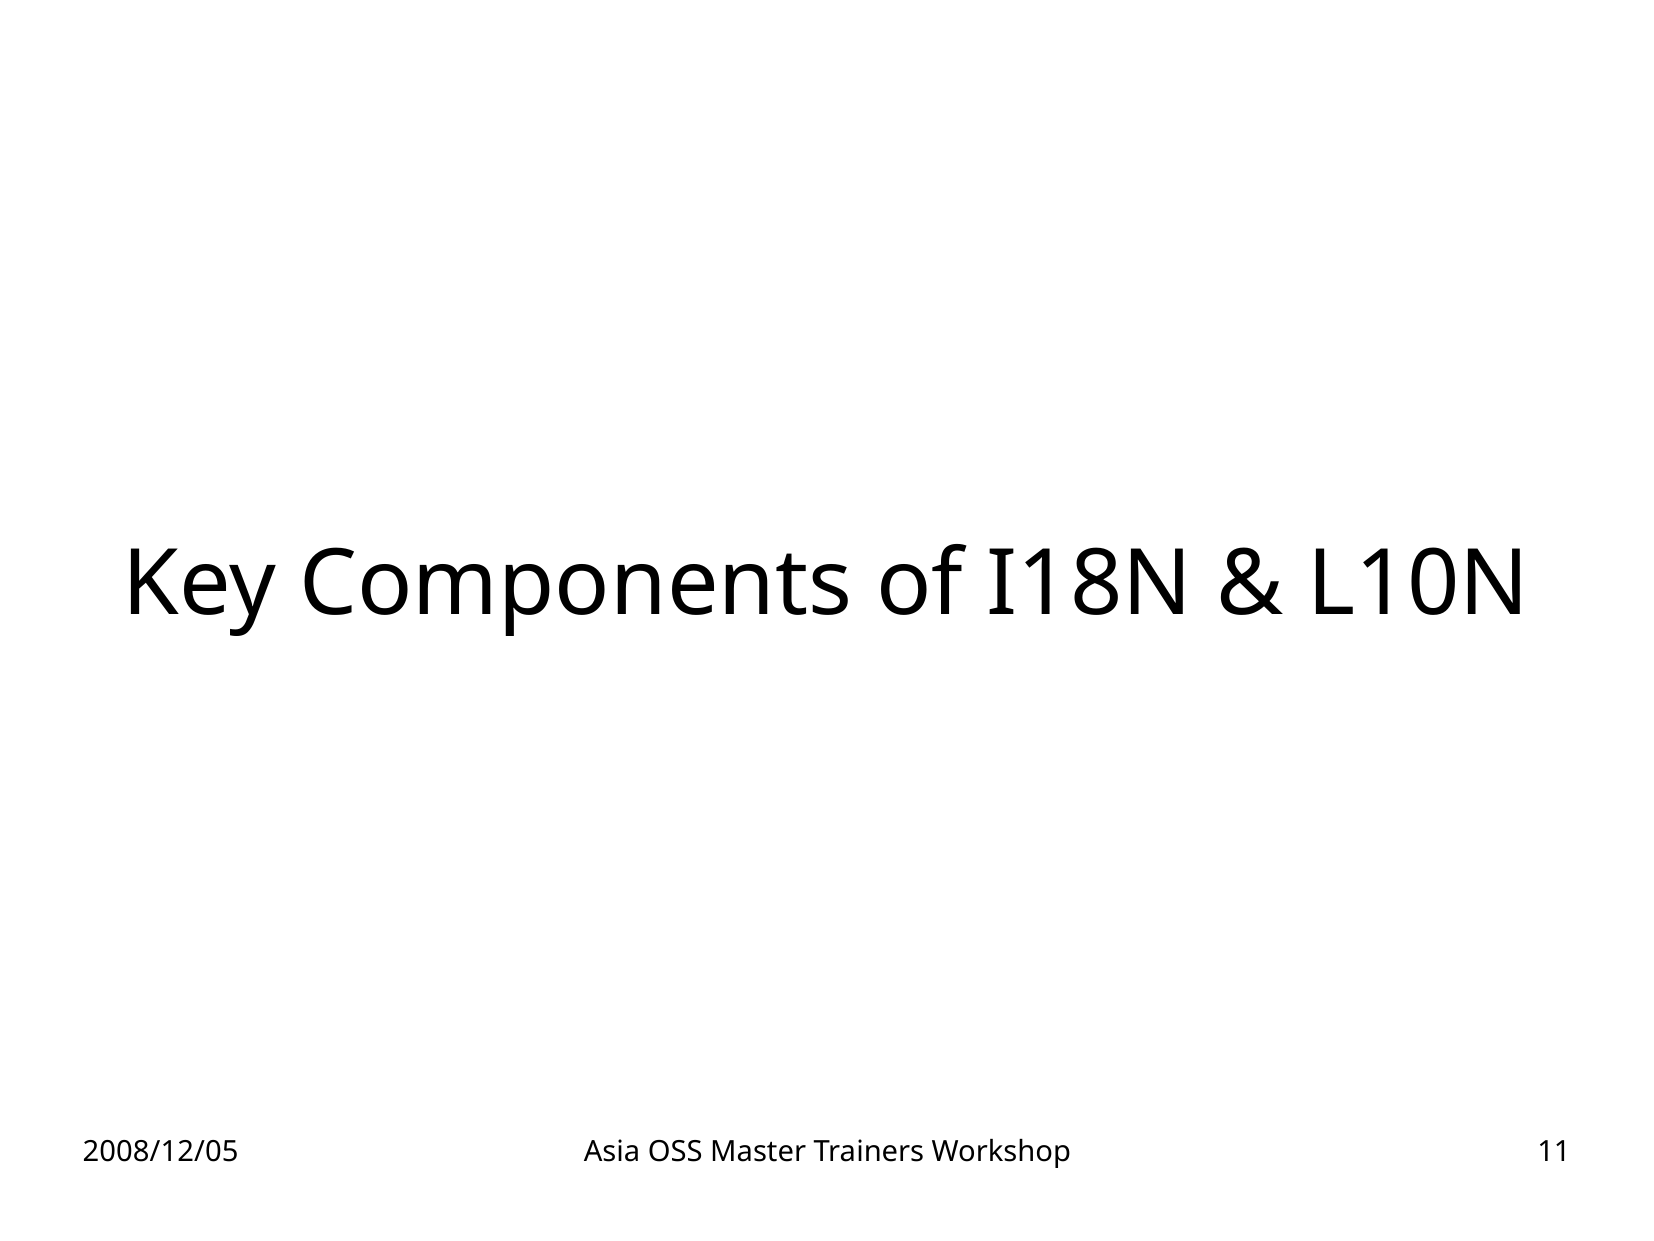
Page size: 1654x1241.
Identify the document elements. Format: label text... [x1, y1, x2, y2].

title Key Components of I18N & L10N [82, 49, 1571, 1109]
